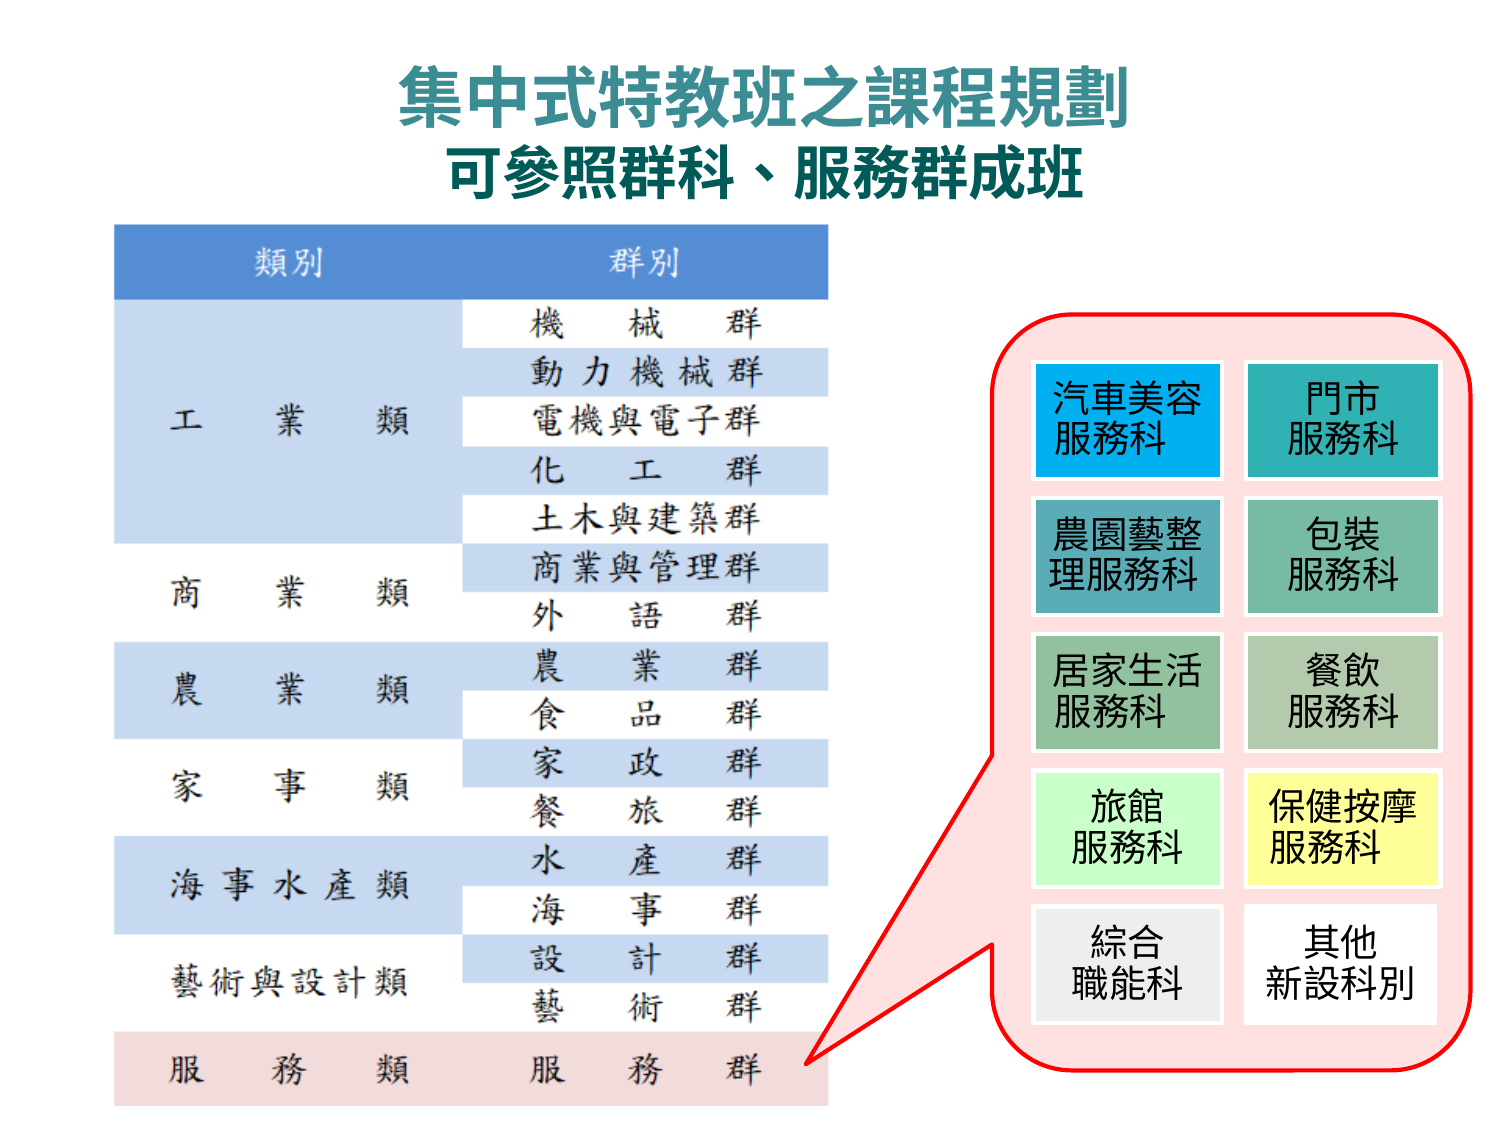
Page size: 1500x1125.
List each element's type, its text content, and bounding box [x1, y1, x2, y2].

text_box 包裝 服務科 [1246, 498, 1441, 615]
text_box 餐飲 服務科 [1246, 634, 1441, 751]
text_box 門市 服務科 [1246, 362, 1441, 479]
picture [112, 219, 833, 1106]
text_box 綜合 職能科 [1033, 906, 1223, 1024]
text_box 汽車美容服務科 [1033, 362, 1223, 479]
text_box 農園藝整理服務科 [1033, 498, 1223, 615]
text_box 旅館 服務科 [1033, 770, 1223, 888]
text_box 其他 新設科別 [1246, 906, 1435, 1024]
text_box [805, 314, 1471, 1071]
text_box 保健按摩 服務科 [1246, 770, 1441, 888]
text_box 居家生活服務科 [1033, 634, 1223, 751]
title 集中式特教班之課程規劃 可參照群科、服務群成班 [29, 42, 1500, 220]
